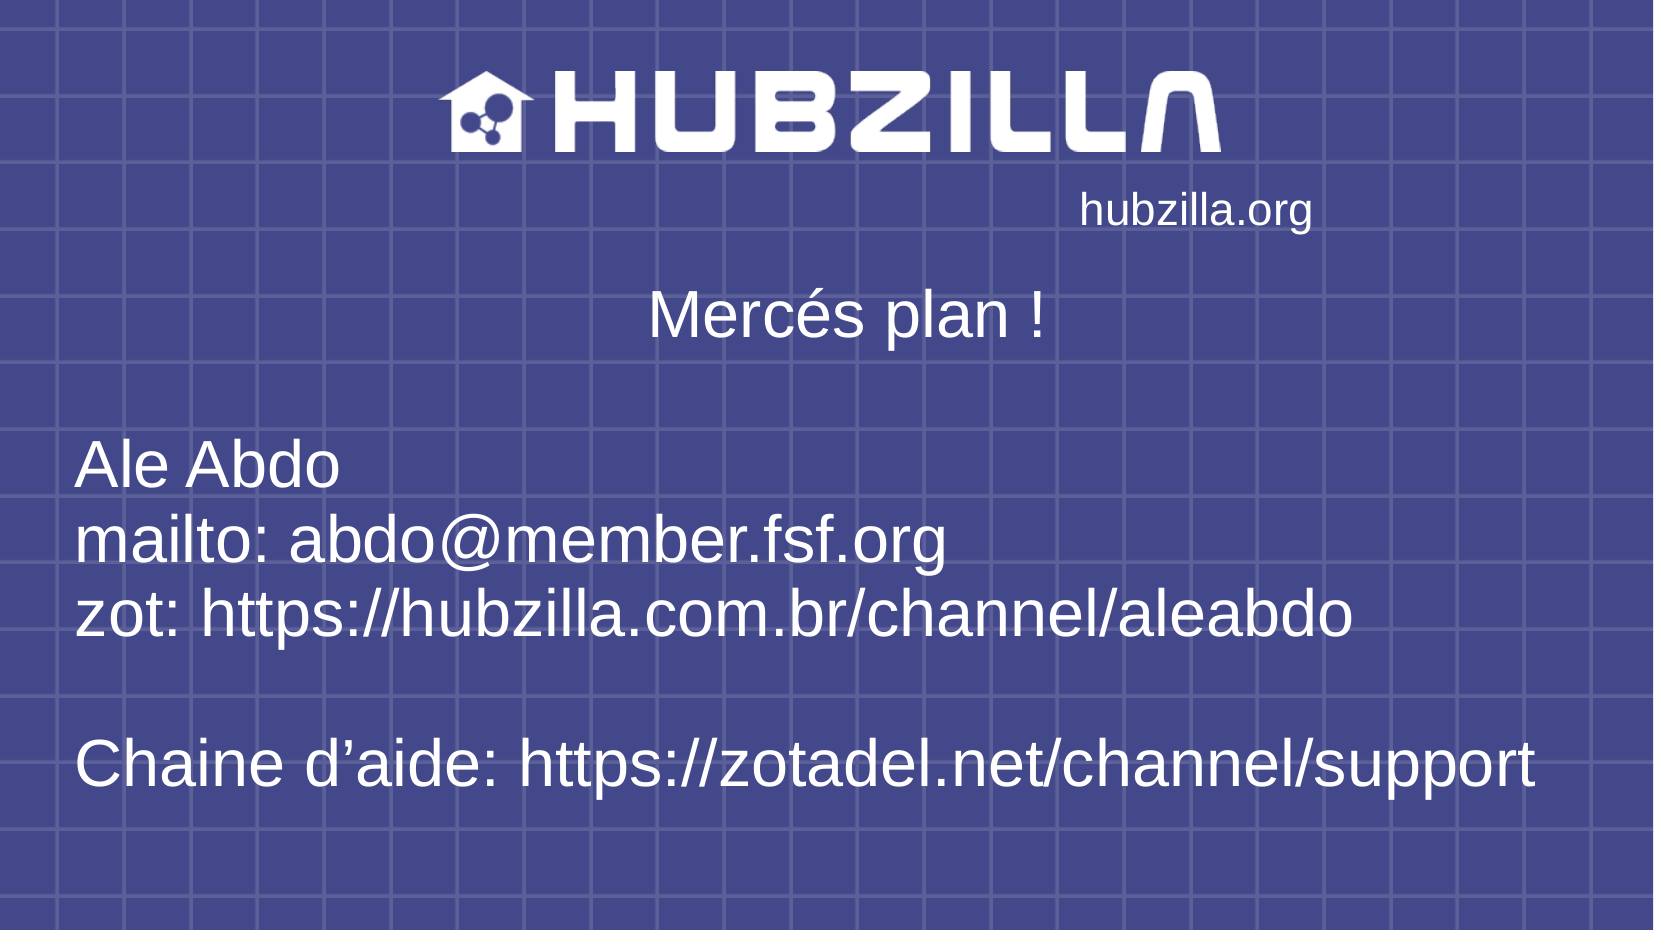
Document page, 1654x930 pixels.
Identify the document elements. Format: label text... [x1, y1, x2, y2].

text_box hubzilla.org [1065, 176, 1330, 244]
picture [0, 0, 1654, 930]
text_box Mercés plan ! Ale Abdo mailto: abdo@member.fsf.org zot: https://hubzilla.com.br/channel/aleabdo Chaine d’aide: https://zotadel.net/channel/support [60, 269, 1636, 910]
